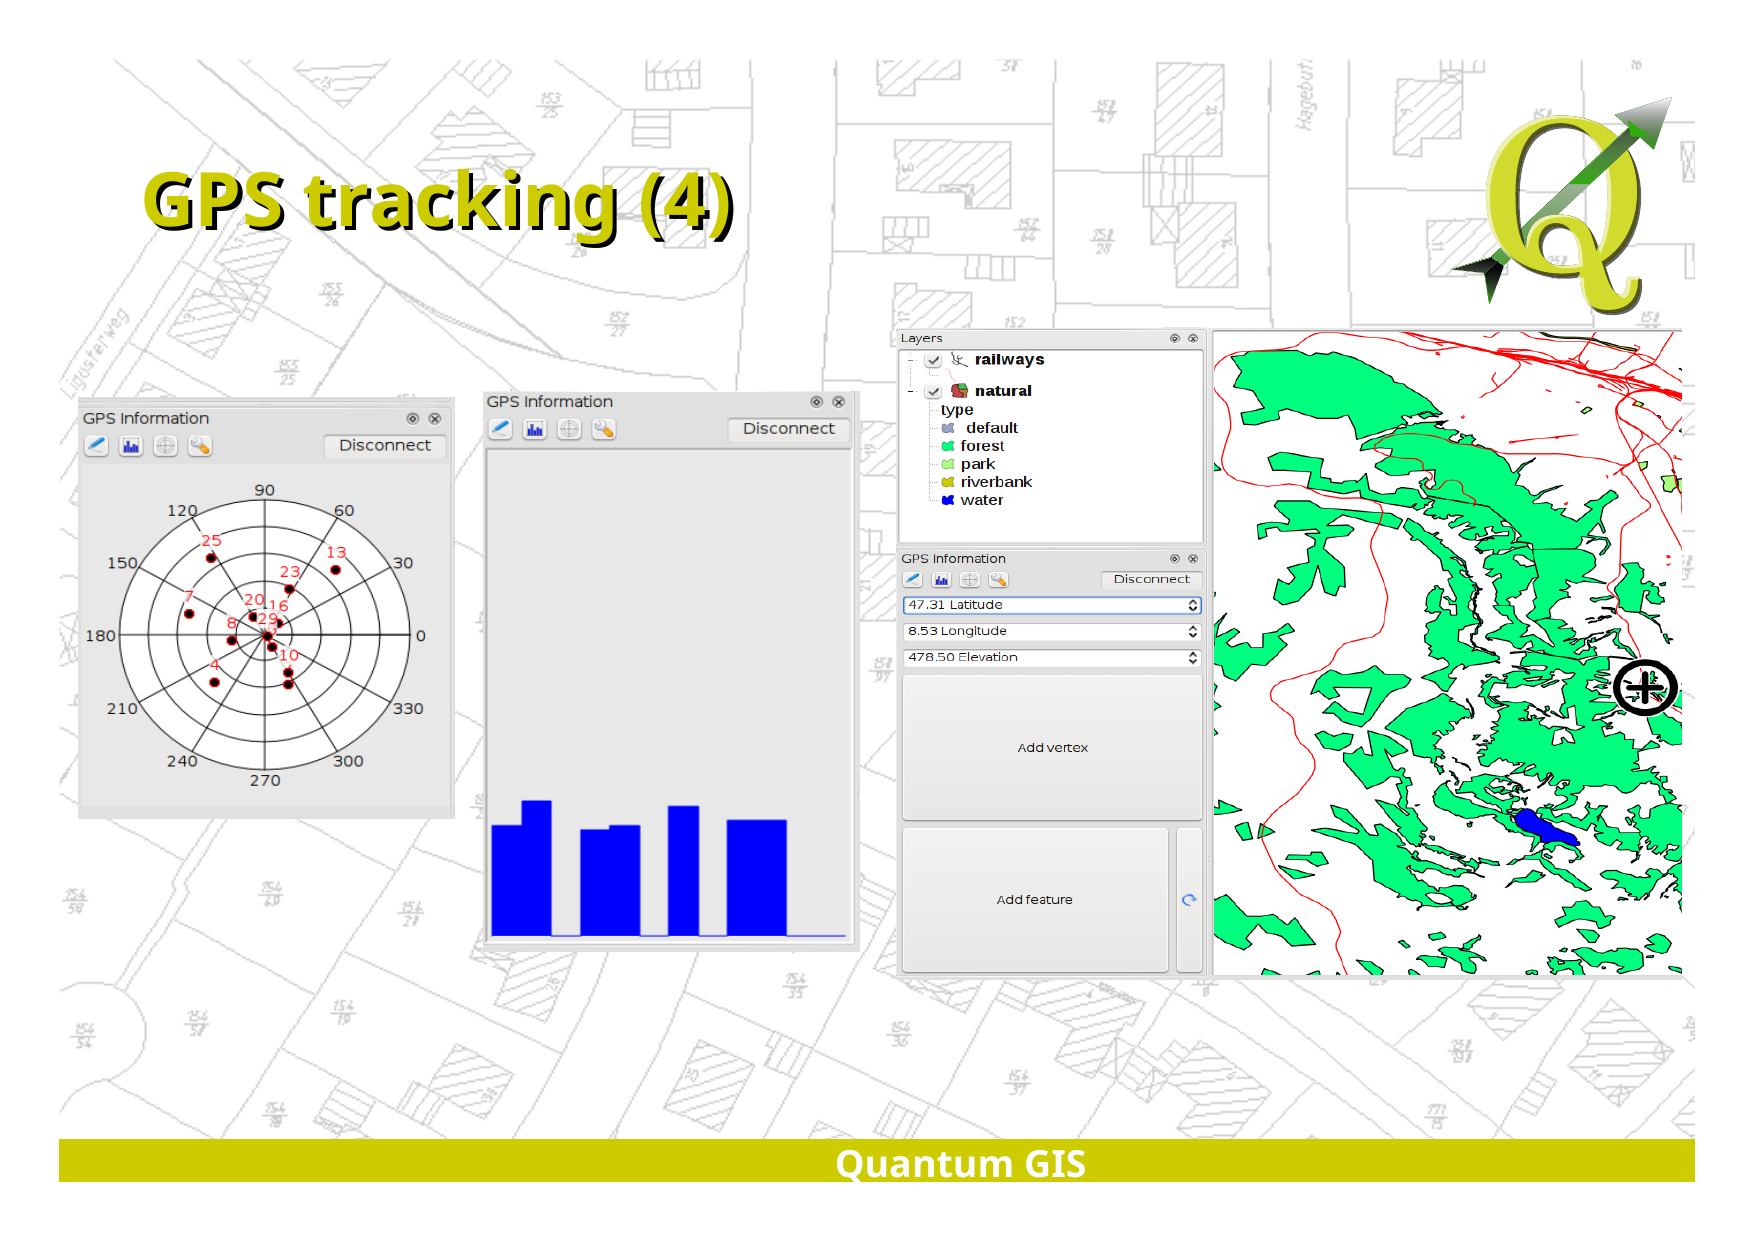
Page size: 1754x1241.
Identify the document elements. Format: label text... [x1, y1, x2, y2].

title GPS tracking (4) [140, 110, 1614, 285]
picture [896, 328, 1682, 980]
picture [483, 391, 860, 952]
picture [78, 397, 455, 819]
